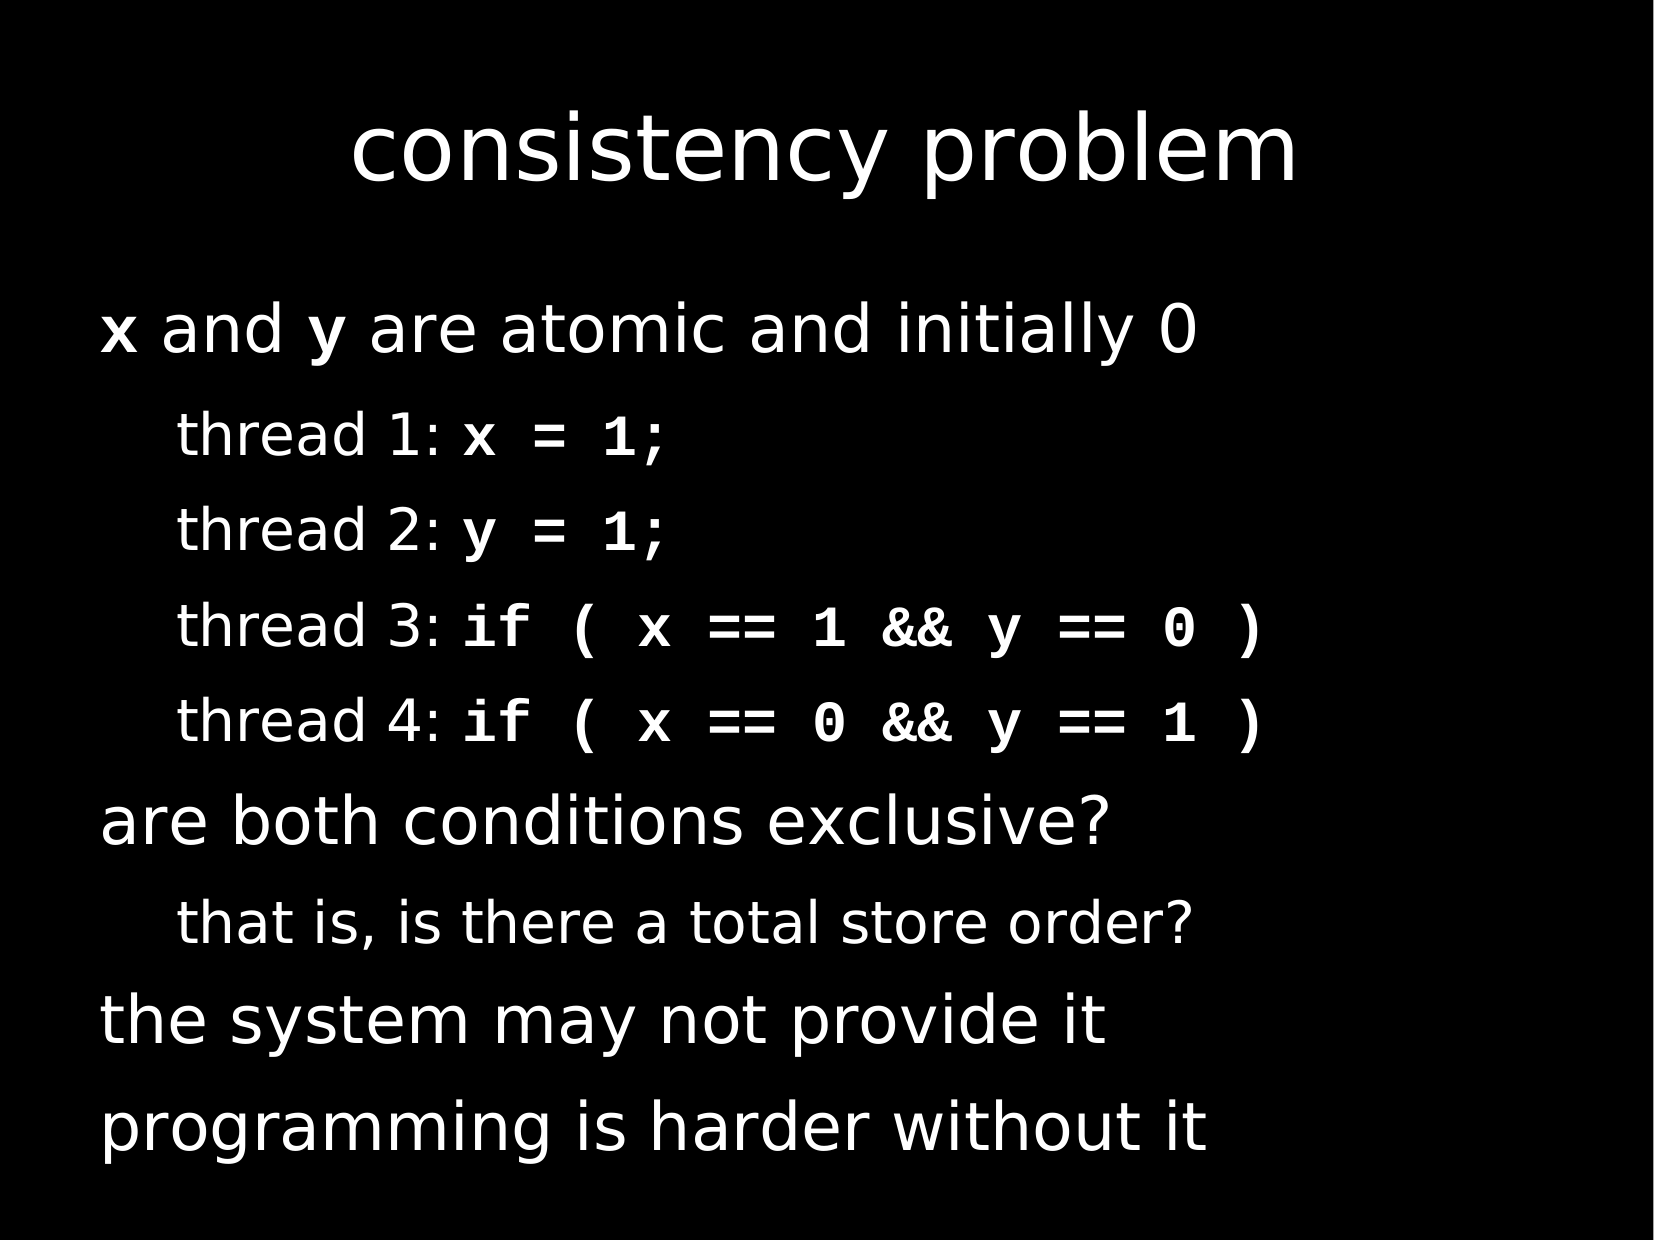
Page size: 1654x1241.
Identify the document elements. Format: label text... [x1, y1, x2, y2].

list x and y are atomic and initially 0 thread 1: x = 1; thread 2: y = 1; thread 3: if ( x == 1 && y == 0 ) thread 4: if ( x == 0 && y == 1 ) are both conditions exclusive? that is, is there a total store order? the system may not provide it programming is harder without it [82, 290, 1570, 1167]
title consistency problem [82, 46, 1570, 259]
